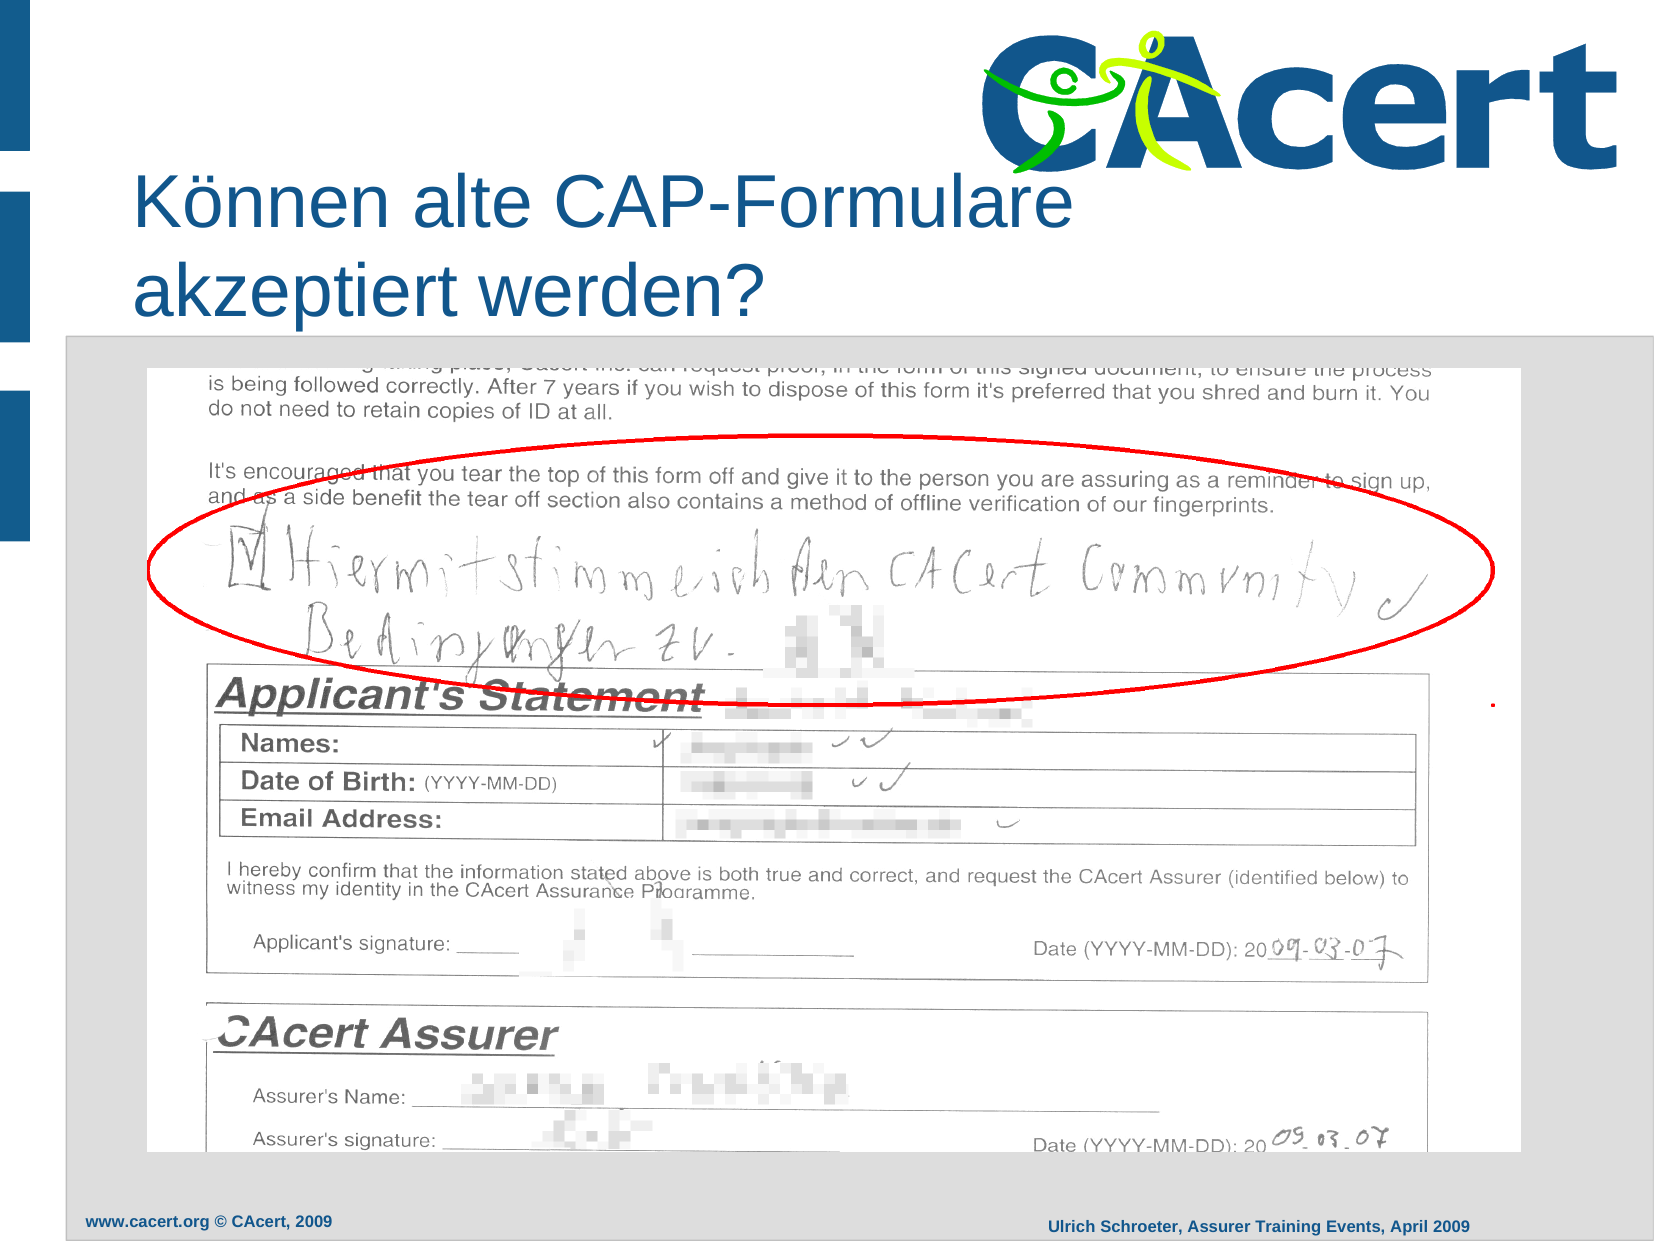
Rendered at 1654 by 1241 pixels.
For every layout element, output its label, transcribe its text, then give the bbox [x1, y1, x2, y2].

text_box Können alte CAP-Formulare akzeptiert werden? [118, 147, 1091, 341]
picture [147, 368, 1521, 1152]
